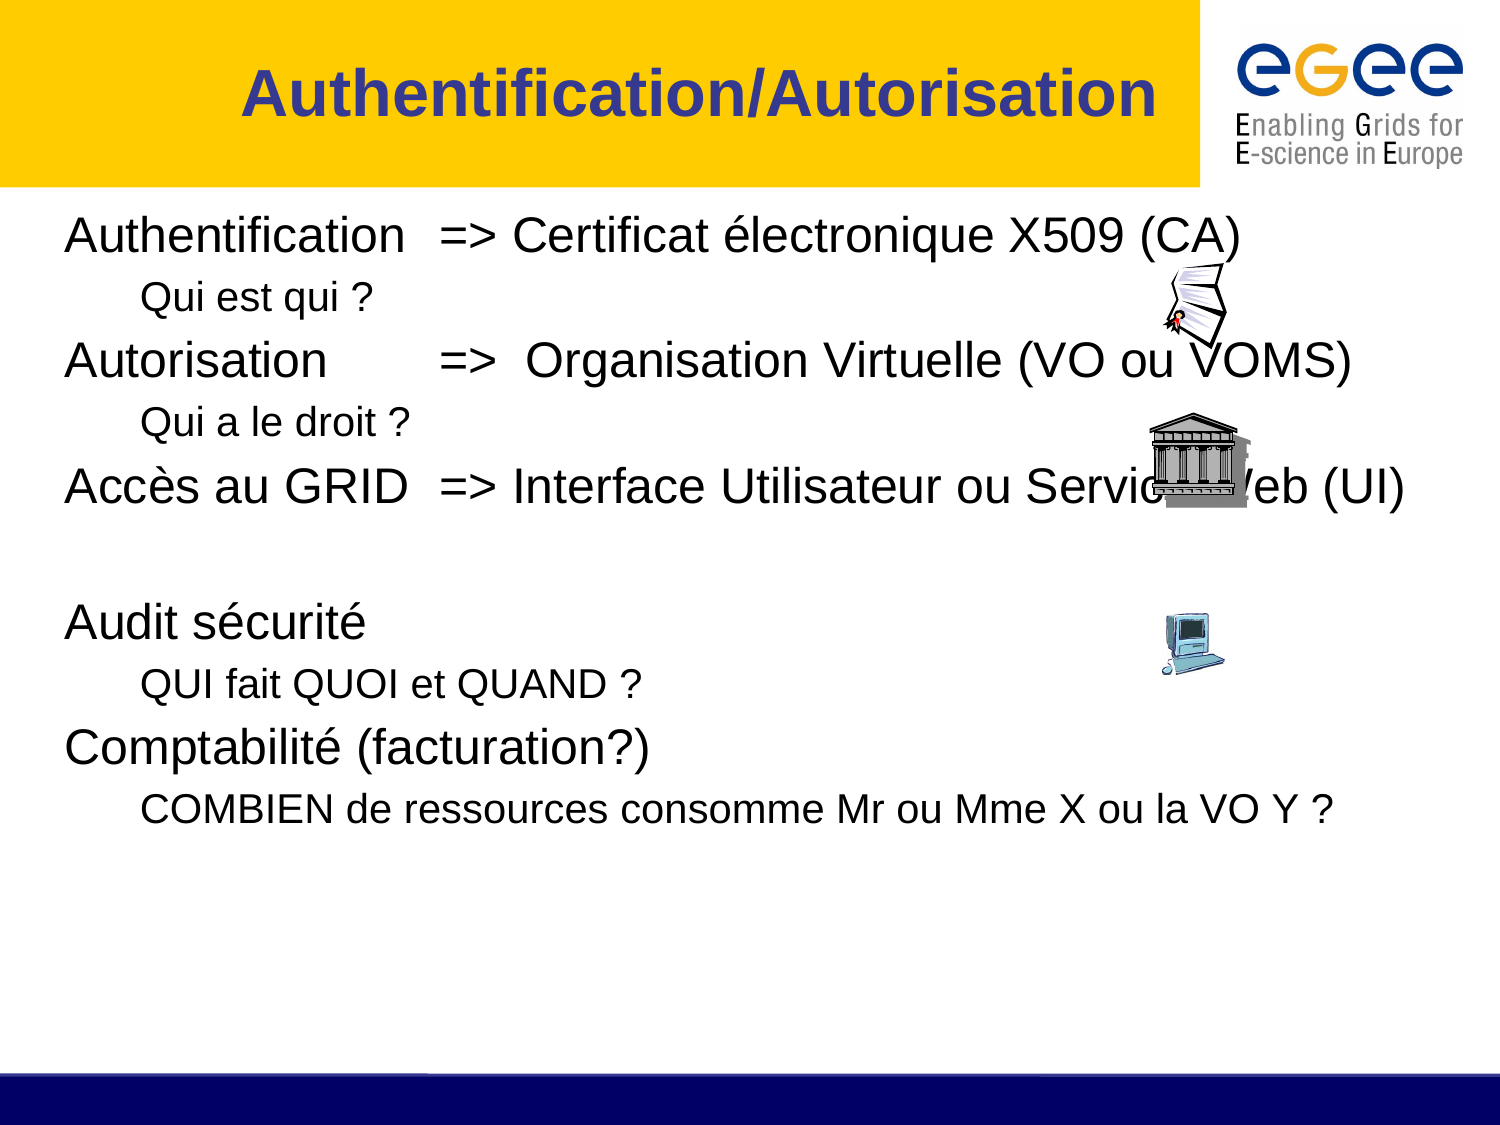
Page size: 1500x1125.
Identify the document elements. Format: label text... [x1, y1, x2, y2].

picture [1149, 412, 1238, 496]
picture [1162, 613, 1225, 676]
picture [1237, 24, 1463, 169]
title Authentification/Autorisation [12, 35, 1174, 152]
picture [1162, 262, 1228, 351]
list Authentification => Certificat électronique X509 (CA) Qui est qui ? Autorisation => Organisation Virtuelle (VO ou VOMS) Qui a le droit ? Accès au GRID => Interface Utilisateur ou Service Web (UI) Audit sécurité QUI fait QUOI et QUAND ? Comptabilité (facturation?) COMBIEN de ressources consomme Mr ou Mme X ou la VO Y ? [49, 200, 1500, 1086]
